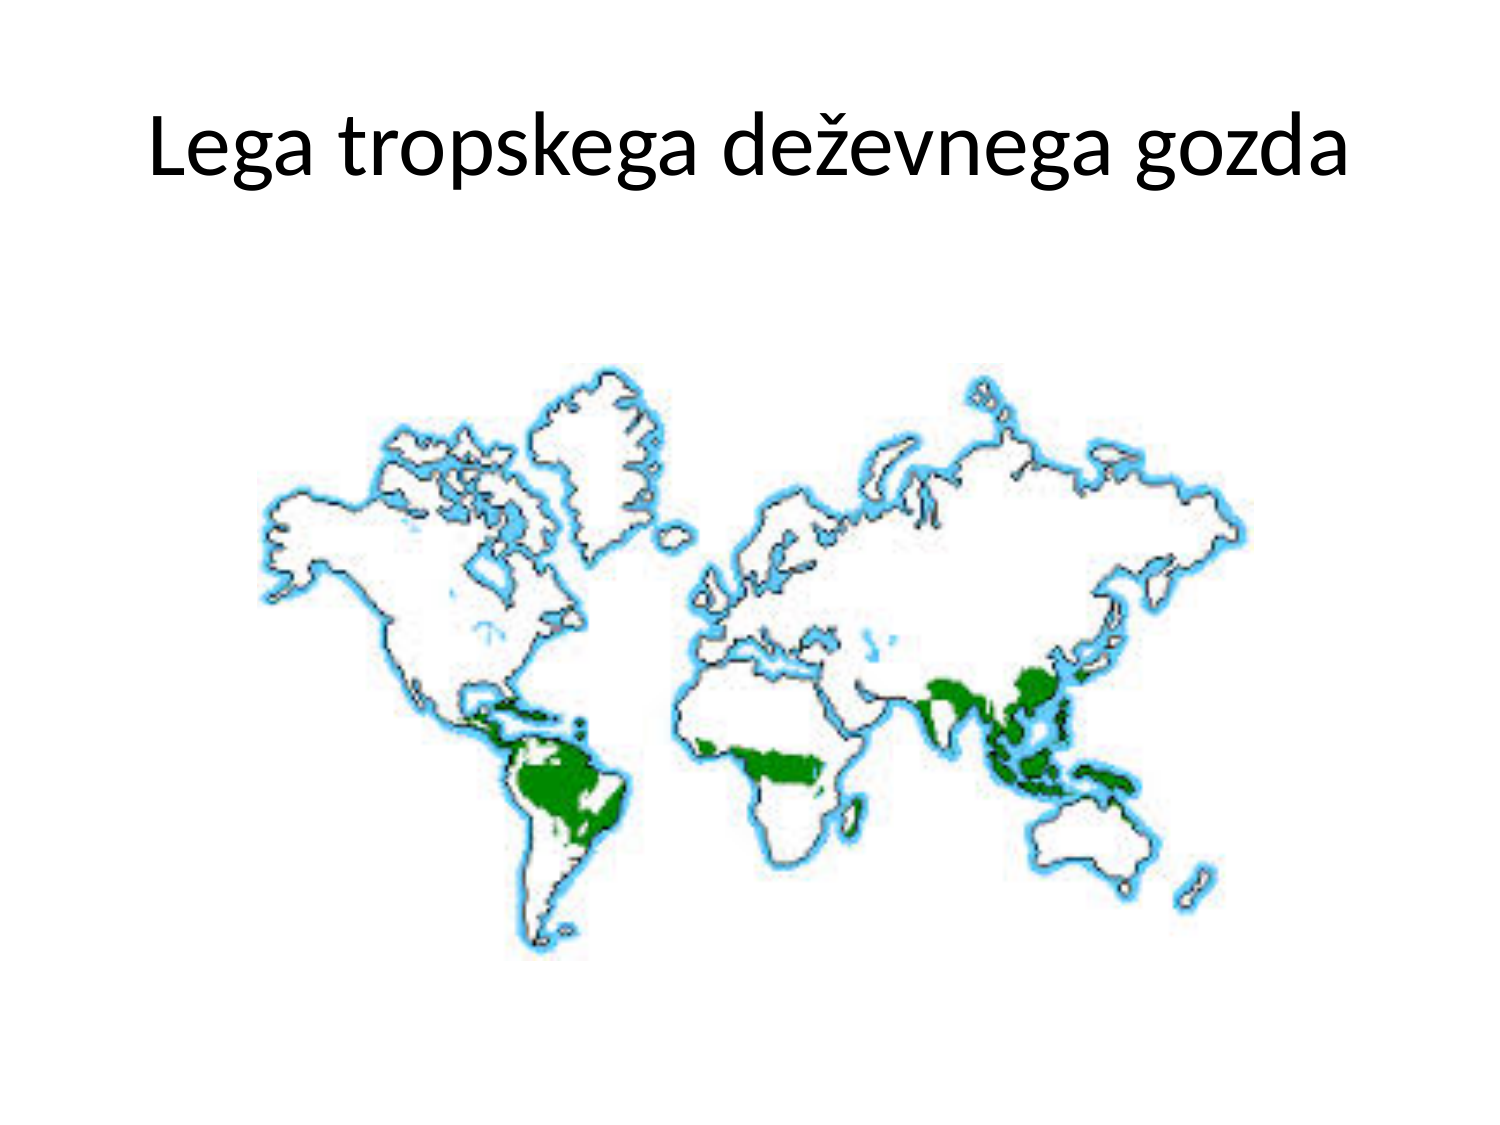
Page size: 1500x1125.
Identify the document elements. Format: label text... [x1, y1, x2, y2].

title Lega tropskega deževnega gozda [75, 45, 1425, 233]
picture [257, 363, 1254, 961]
